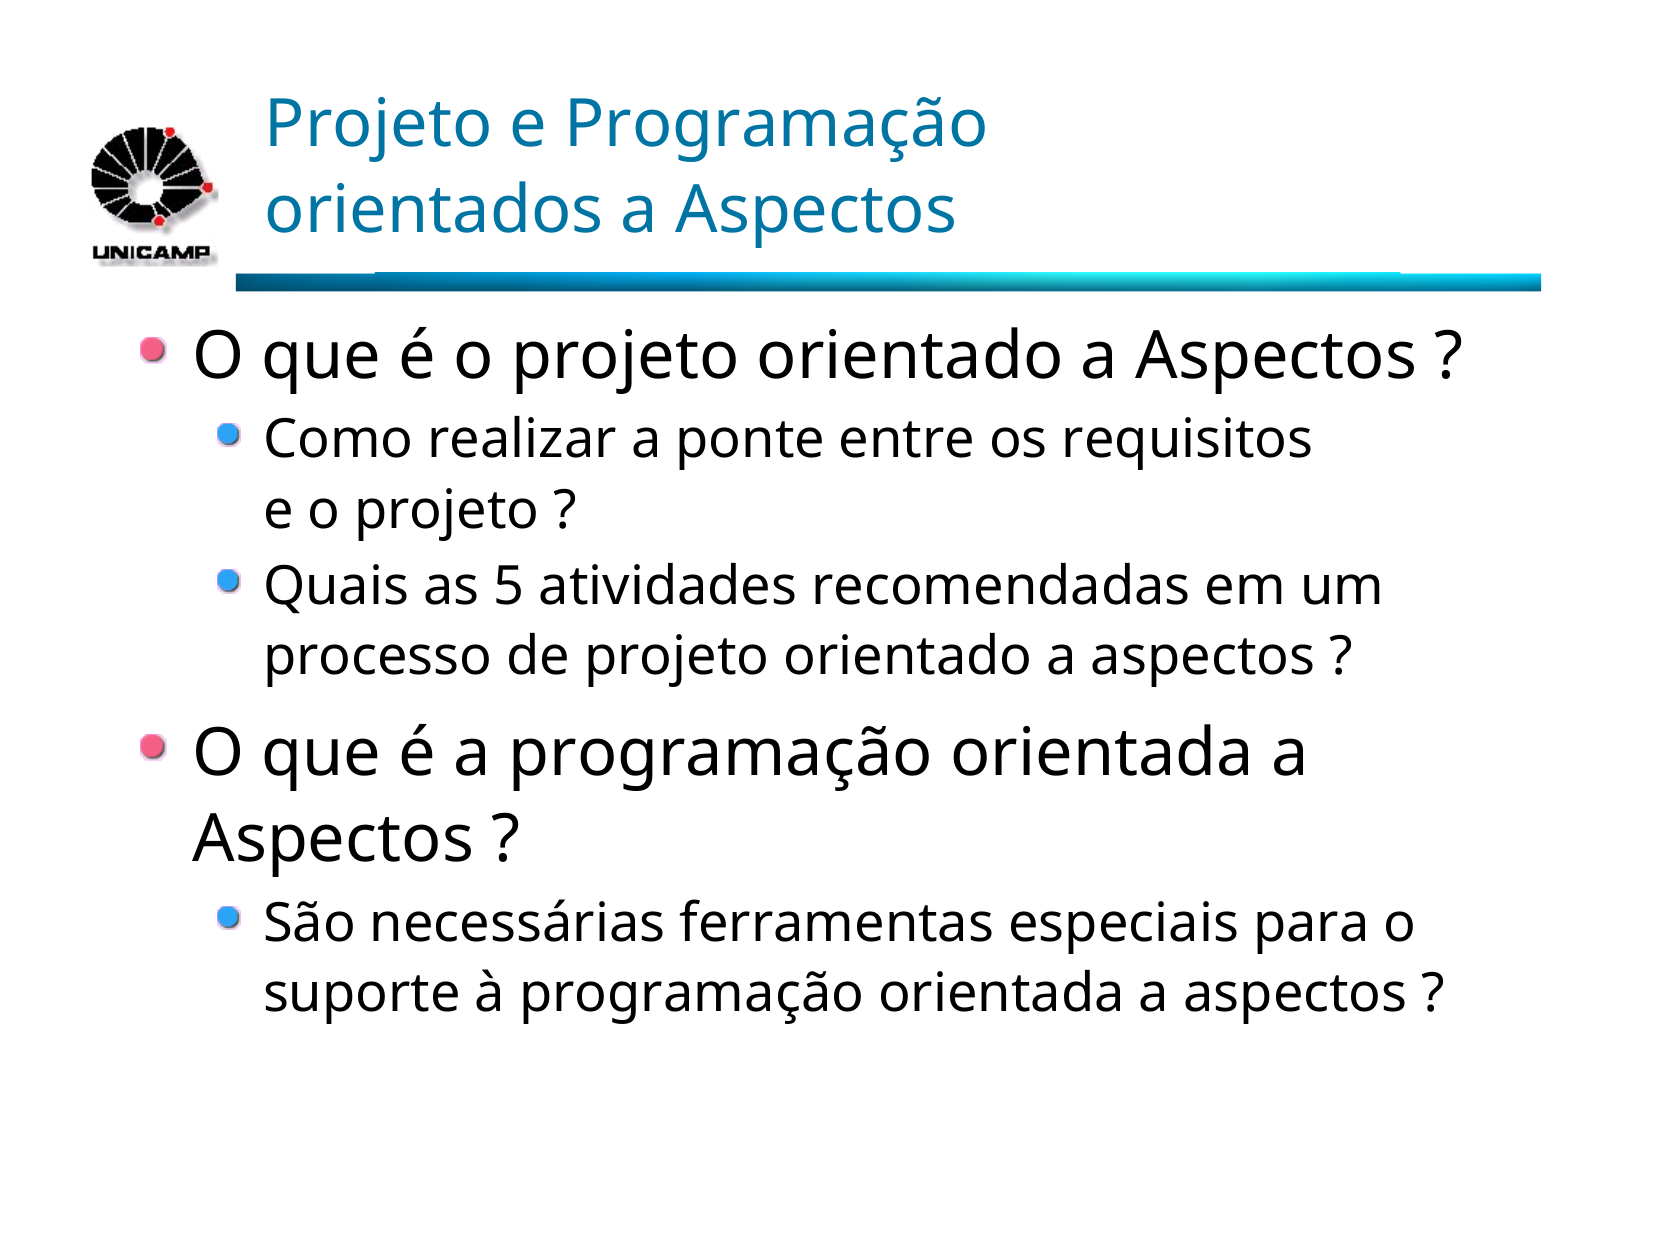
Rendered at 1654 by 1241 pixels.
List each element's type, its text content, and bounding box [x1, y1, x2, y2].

title Projeto e Programação orientados a Aspectos [264, 57, 1534, 250]
picture [125, 272, 1654, 295]
list O que é o projeto orientado a Aspectos ? Como realizar a ponte entre os requisitos e o projeto ? Quais as 5 atividades recomendadas em um processo de projeto orientado a aspectos ? O que é a programação orientada a Aspectos ? São necessárias ferramentas especiais para o suporte à programação orientada a aspectos ? [121, 309, 1534, 1167]
